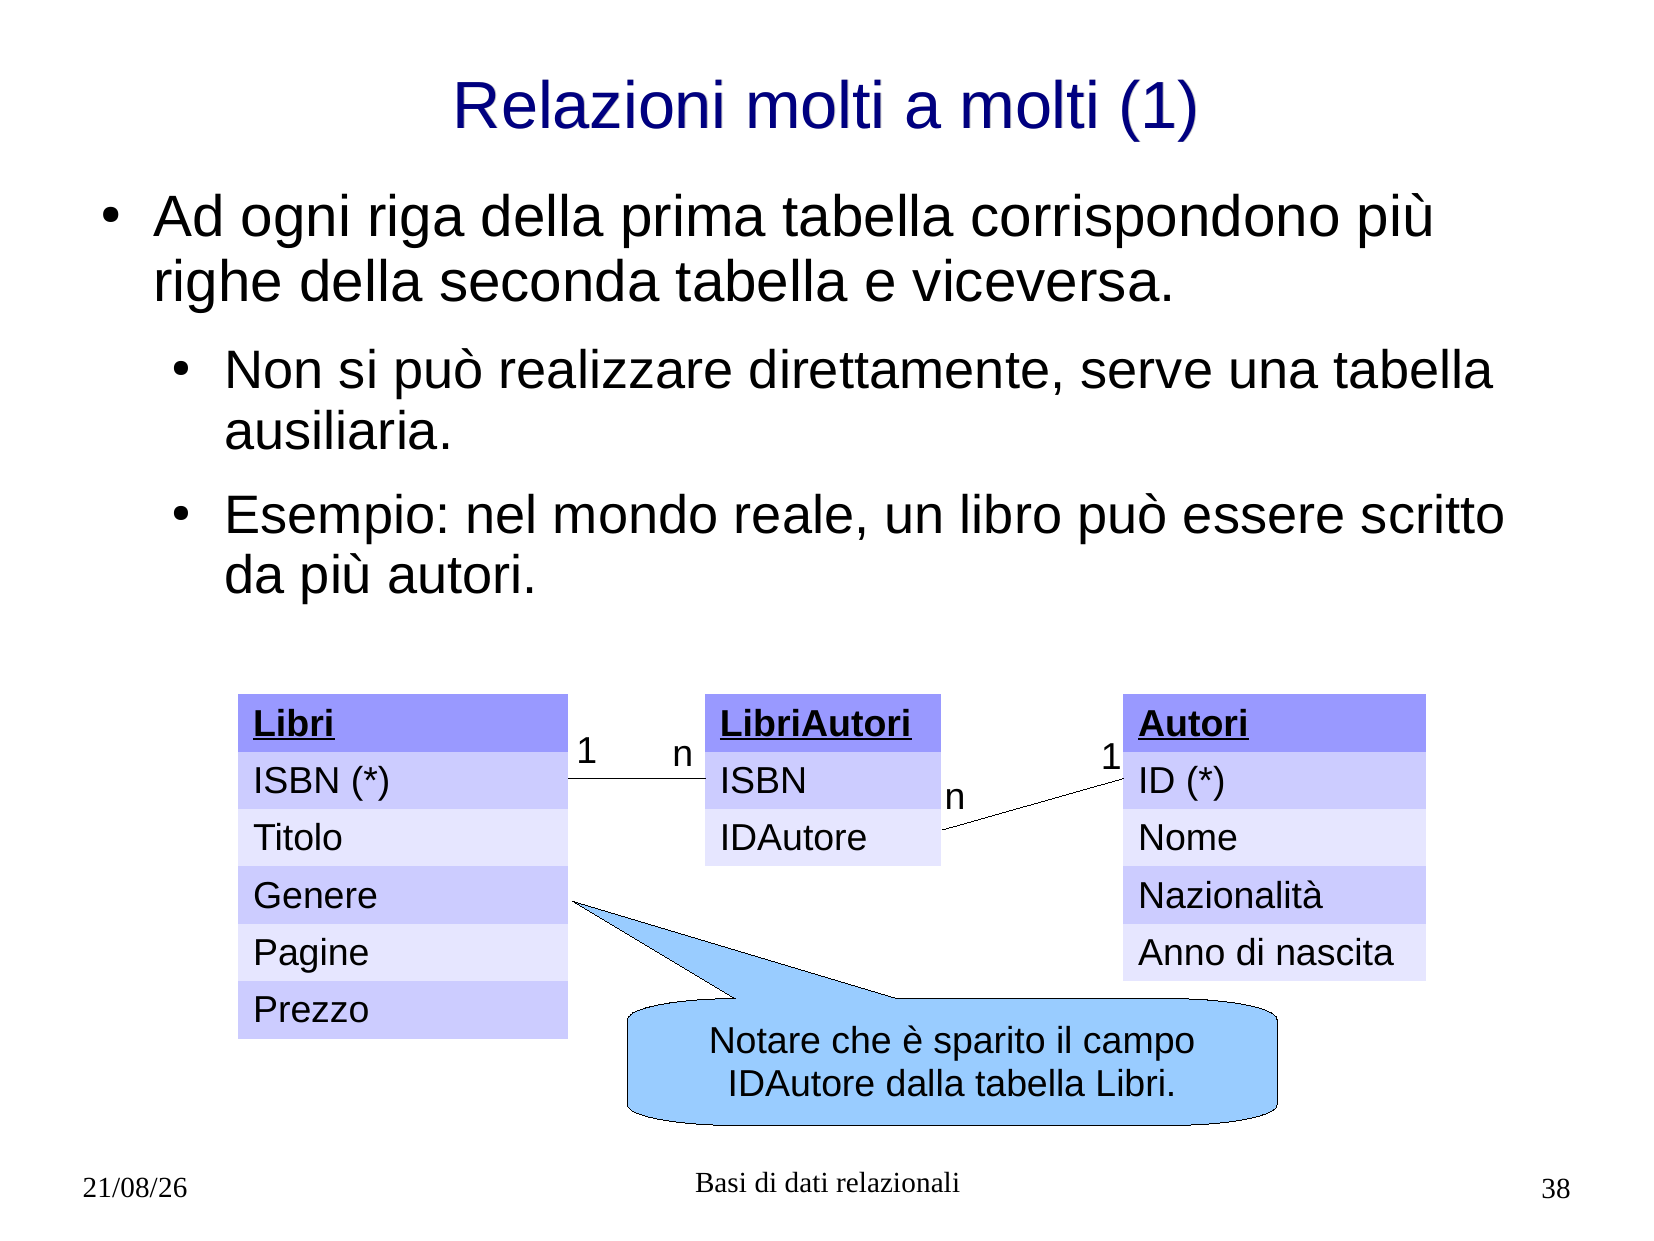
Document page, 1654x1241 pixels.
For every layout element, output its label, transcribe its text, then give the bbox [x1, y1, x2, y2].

title Relazioni molti a molti (1) [82, 49, 1571, 161]
table_cell Nome [1123, 809, 1426, 866]
text_box Notare che è sparito il campo IDAutore dalla tabella Libri. [572, 901, 1278, 1126]
table_cell ISBN (*) [238, 752, 568, 809]
table_cell ID (*) [1123, 752, 1426, 809]
text_box n [657, 724, 708, 782]
table_cell Titolo [238, 809, 568, 866]
list Ad ogni riga della prima tabella corrispondono più righe della seconda tabella e viceversa. Non si può realizzare direttamente, serve una tabella ausiliaria. Esempio: nel mondo reale, un libro può essere scritto da più autori. [82, 183, 1571, 1130]
table_cell ISBN [705, 752, 941, 809]
table_cell Genere [238, 866, 568, 924]
table_cell Anno di nascita [1123, 924, 1426, 981]
text_box 1 [1086, 727, 1137, 791]
table_cell Pagine [238, 924, 568, 981]
table_cell IDAutore [705, 809, 941, 866]
table_header LibriAutori [705, 694, 941, 752]
table_header Autori [1123, 694, 1426, 752]
text_box 1 [561, 722, 612, 780]
table_cell Nazionalità [1123, 866, 1426, 924]
text_box n [929, 767, 981, 825]
table_header Libri [238, 694, 568, 752]
table_cell Prezzo [238, 981, 568, 1039]
